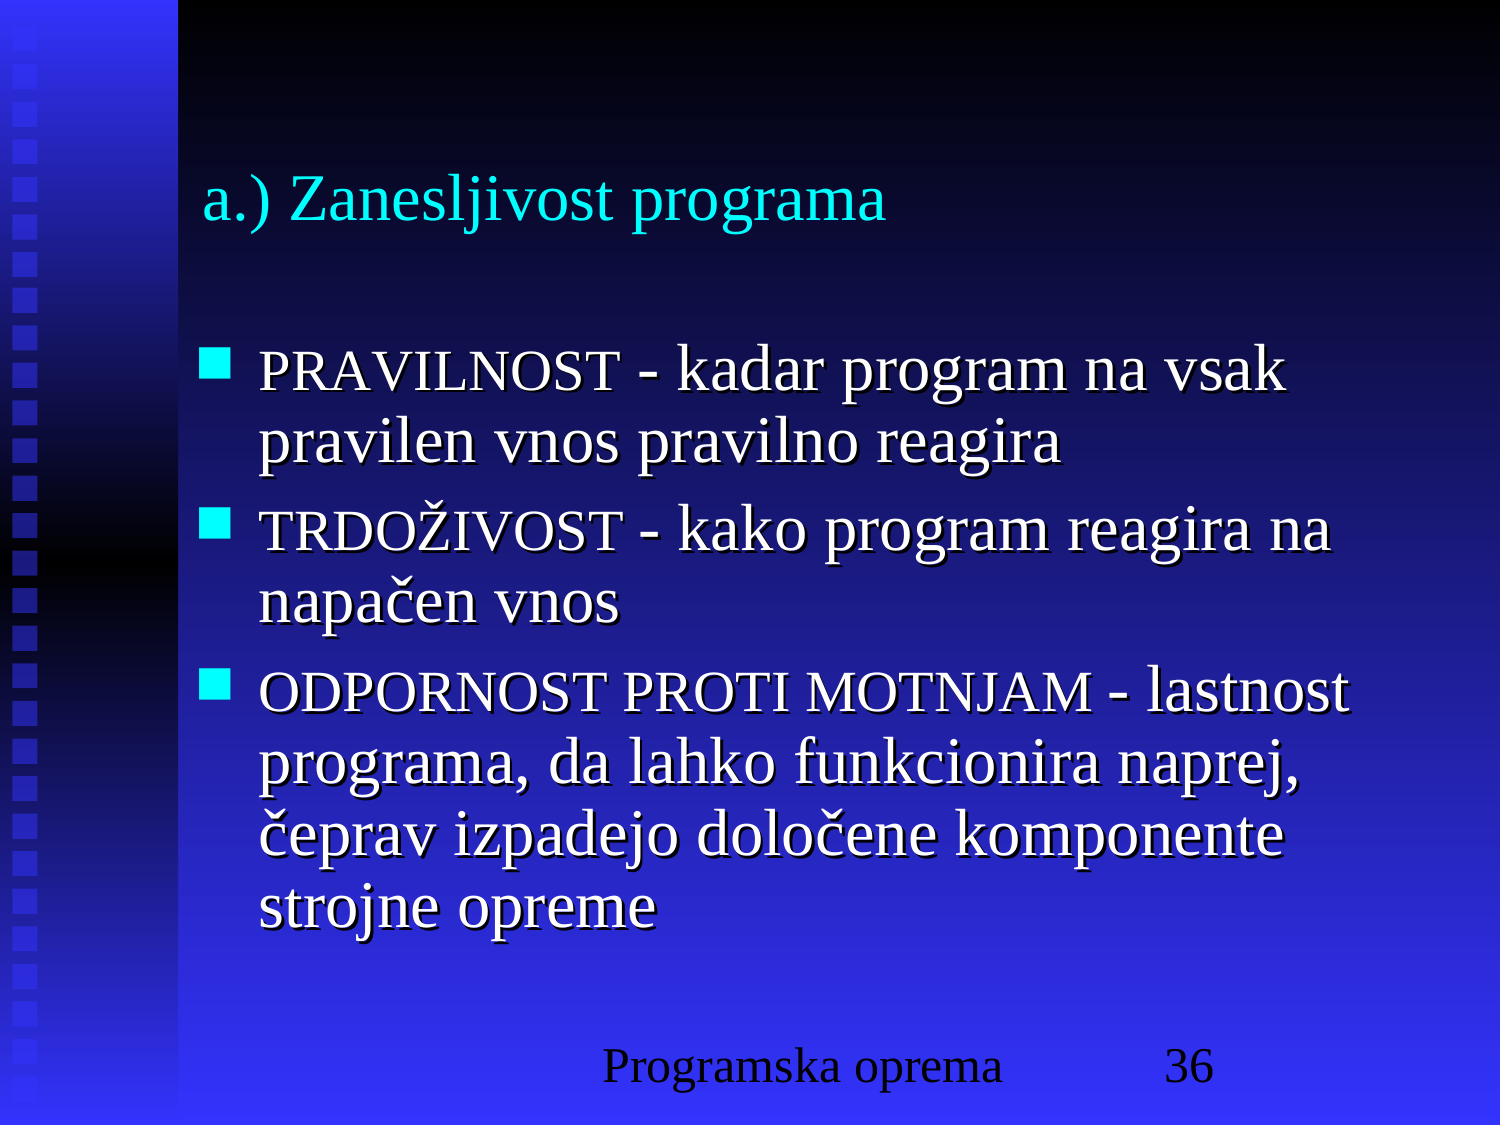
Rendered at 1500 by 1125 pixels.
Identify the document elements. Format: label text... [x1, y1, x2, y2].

title a.) Zanesljivost programa [187, 99, 1463, 288]
list PRAVILNOST - kadar program na vsak pravilen vnos pravilno reagira TRDOŽIVOST - kako program reagira na napačen vnos ODPORNOST PROTI MOTNJAM - lastnost programa, da lahko funkcionira naprej, čeprav izpadejo določene komponente strojne opreme [187, 324, 1463, 1001]
